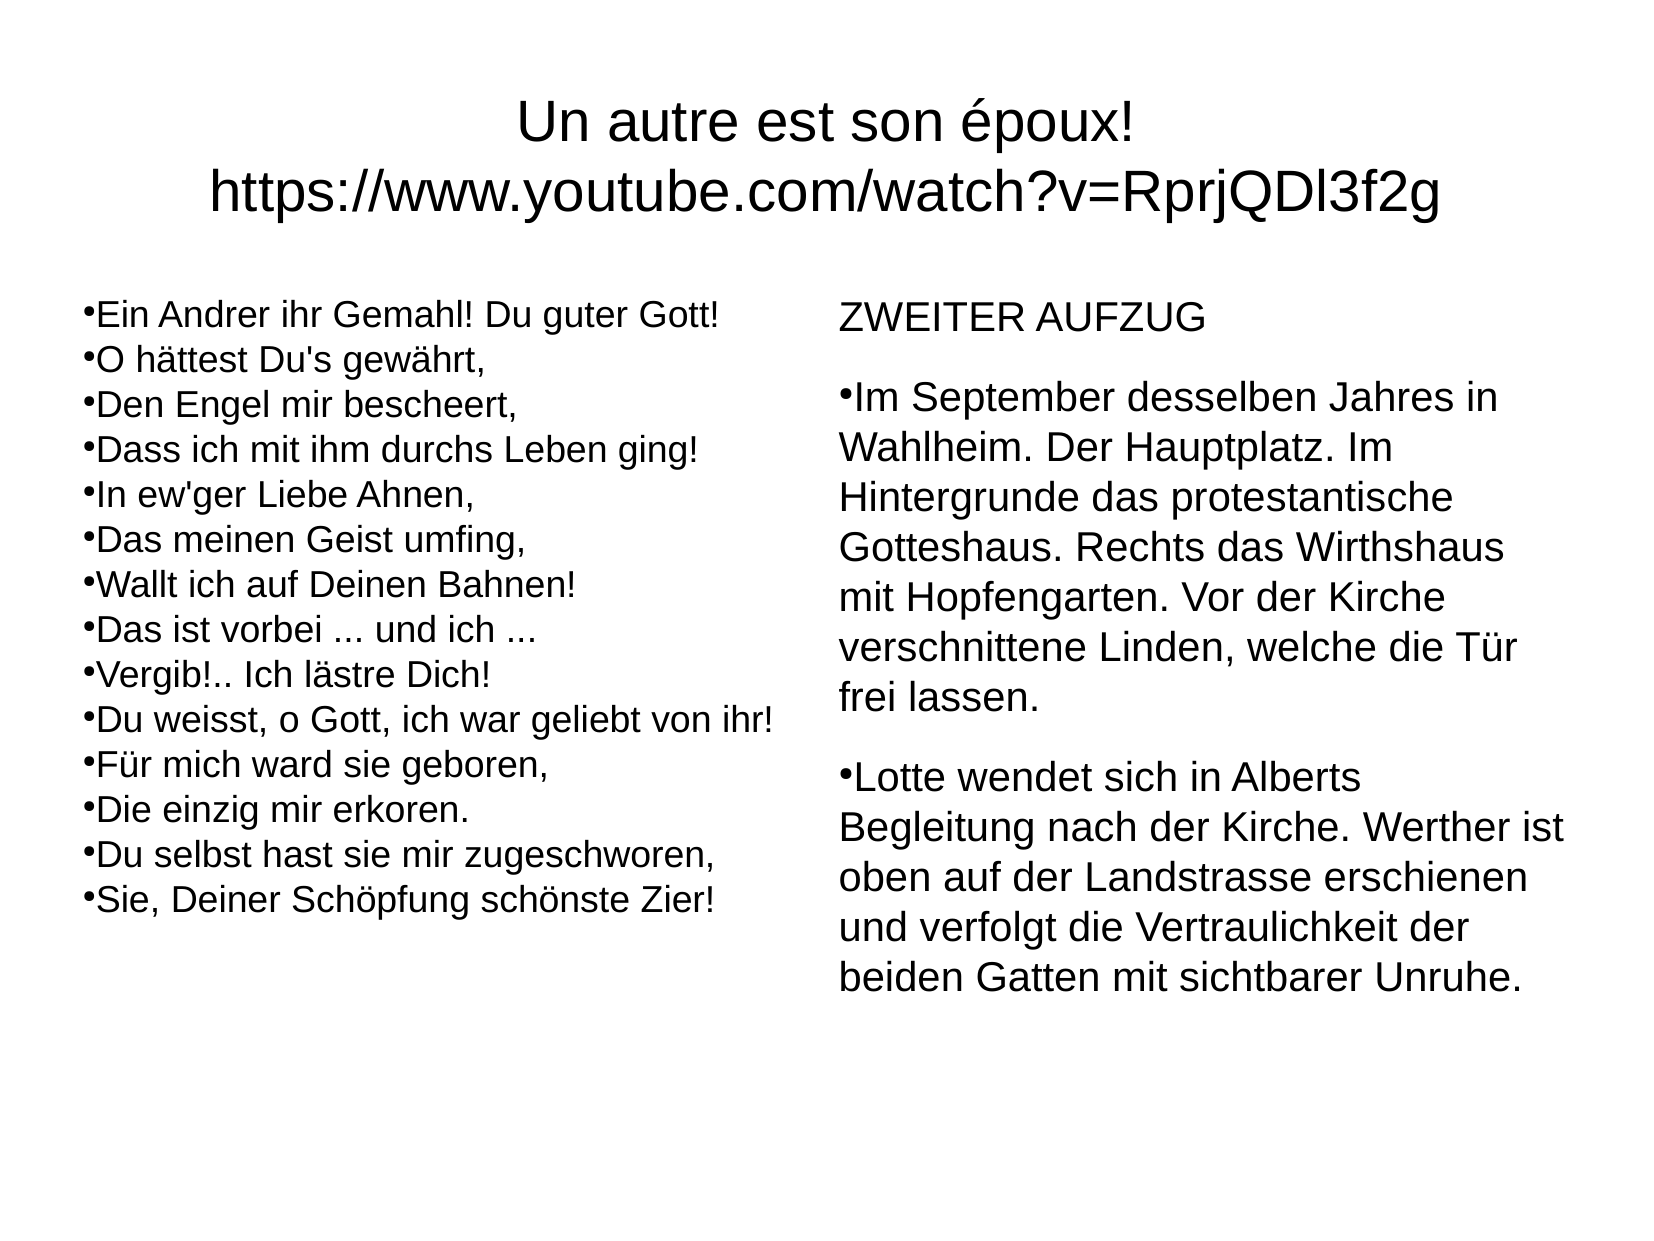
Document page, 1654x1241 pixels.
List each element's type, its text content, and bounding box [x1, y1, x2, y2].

title Un autre est son époux! https://www.youtube.com/watch?v=RprjQDl3f2g [82, 49, 1571, 257]
list Ein Andrer ihr Gemahl! Du guter Gott! O hättest Du's gewährt, Den Engel mir bescheert, Dass ich mit ihm durchs Leben ging! In ew'ger Liebe Ahnen, Das meinen Geist umfing, Wallt ich auf Deinen Bahnen! Das ist vorbei ... und ich ... Vergib!.. Ich lästre Dich! Du weisst, o Gott, ich war geliebt von ihr! Für mich ward sie geboren, Die einzig mir erkoren. Du selbst hast sie mir zugeschworen, Sie, Deiner Schöpfung schönste Zier! [82, 290, 809, 1010]
list ZWEITER AUFZUG Im September desselben Jahres in Wahlheim. Der Hauptplatz. Im Hintergrunde das protestantische Gotteshaus. Rechts das Wirthshaus mit Hopfengarten. Vor der Kirche verschnittene Linden, welche die Tür frei lassen. Lotte wendet sich in Alberts Begleitung nach der Kirche. Werther ist oben auf der Landstrasse erschienen und verfolgt die Vertraulichkeit der beiden Gatten mit sichtbarer Unruhe. [838, 290, 1565, 1010]
